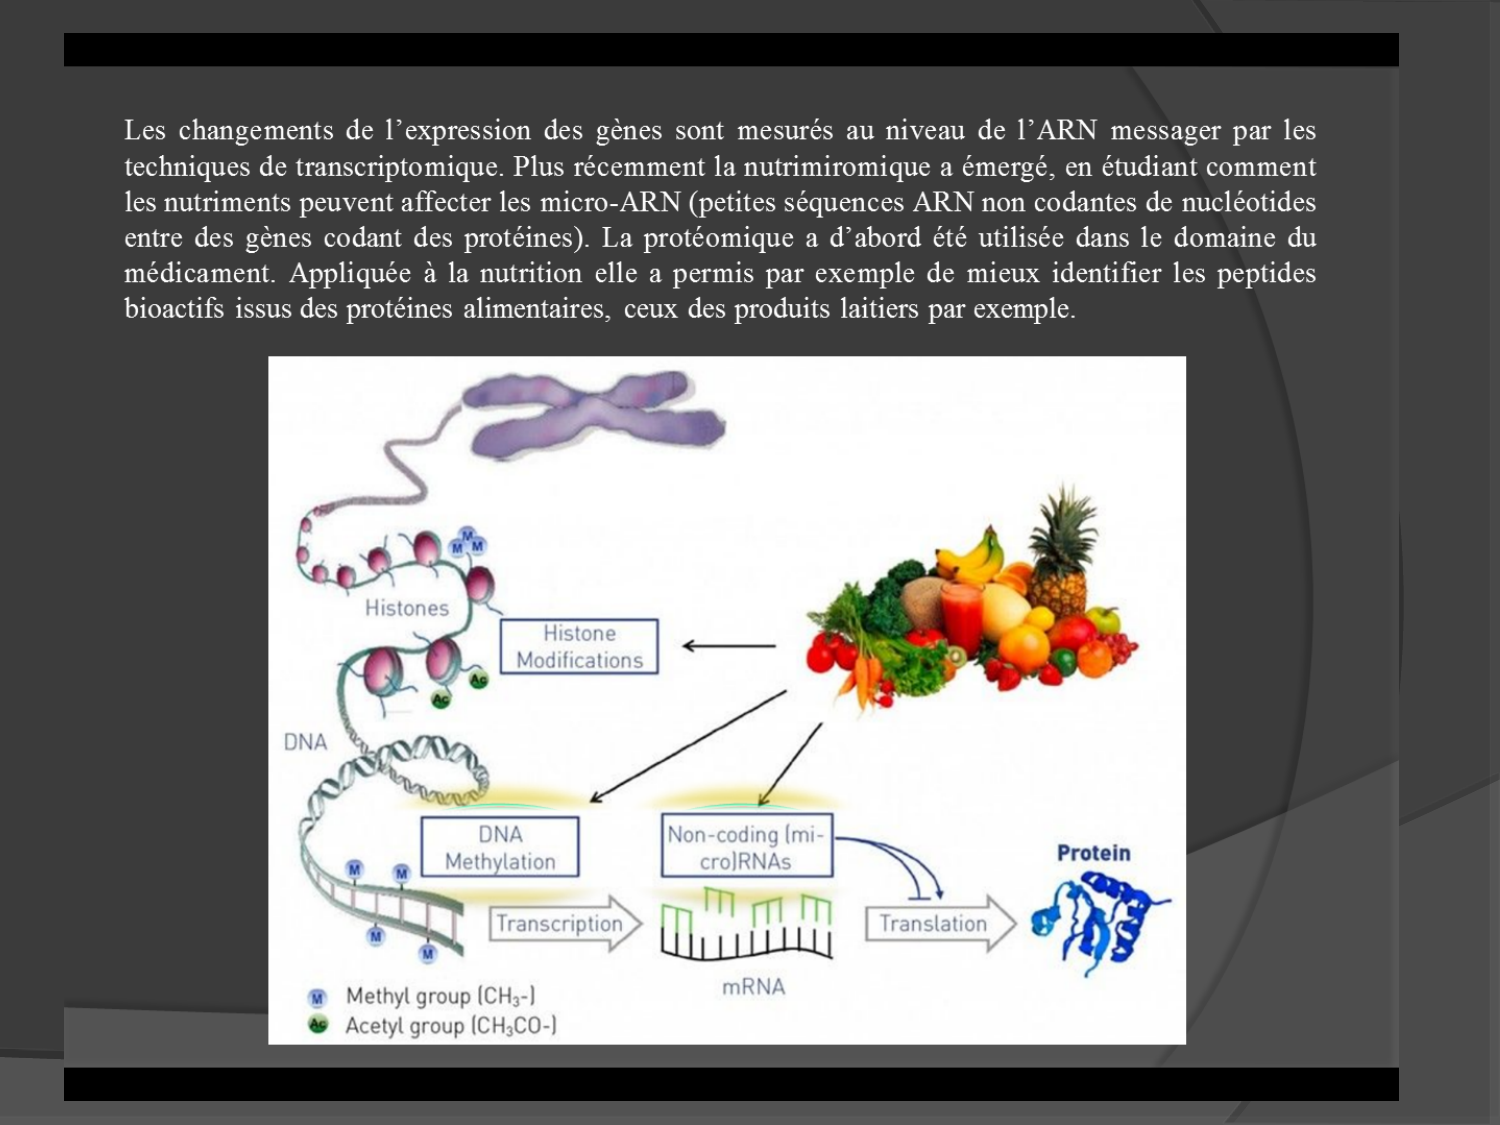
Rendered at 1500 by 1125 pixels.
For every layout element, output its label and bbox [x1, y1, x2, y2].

picture [64, 33, 1399, 1101]
